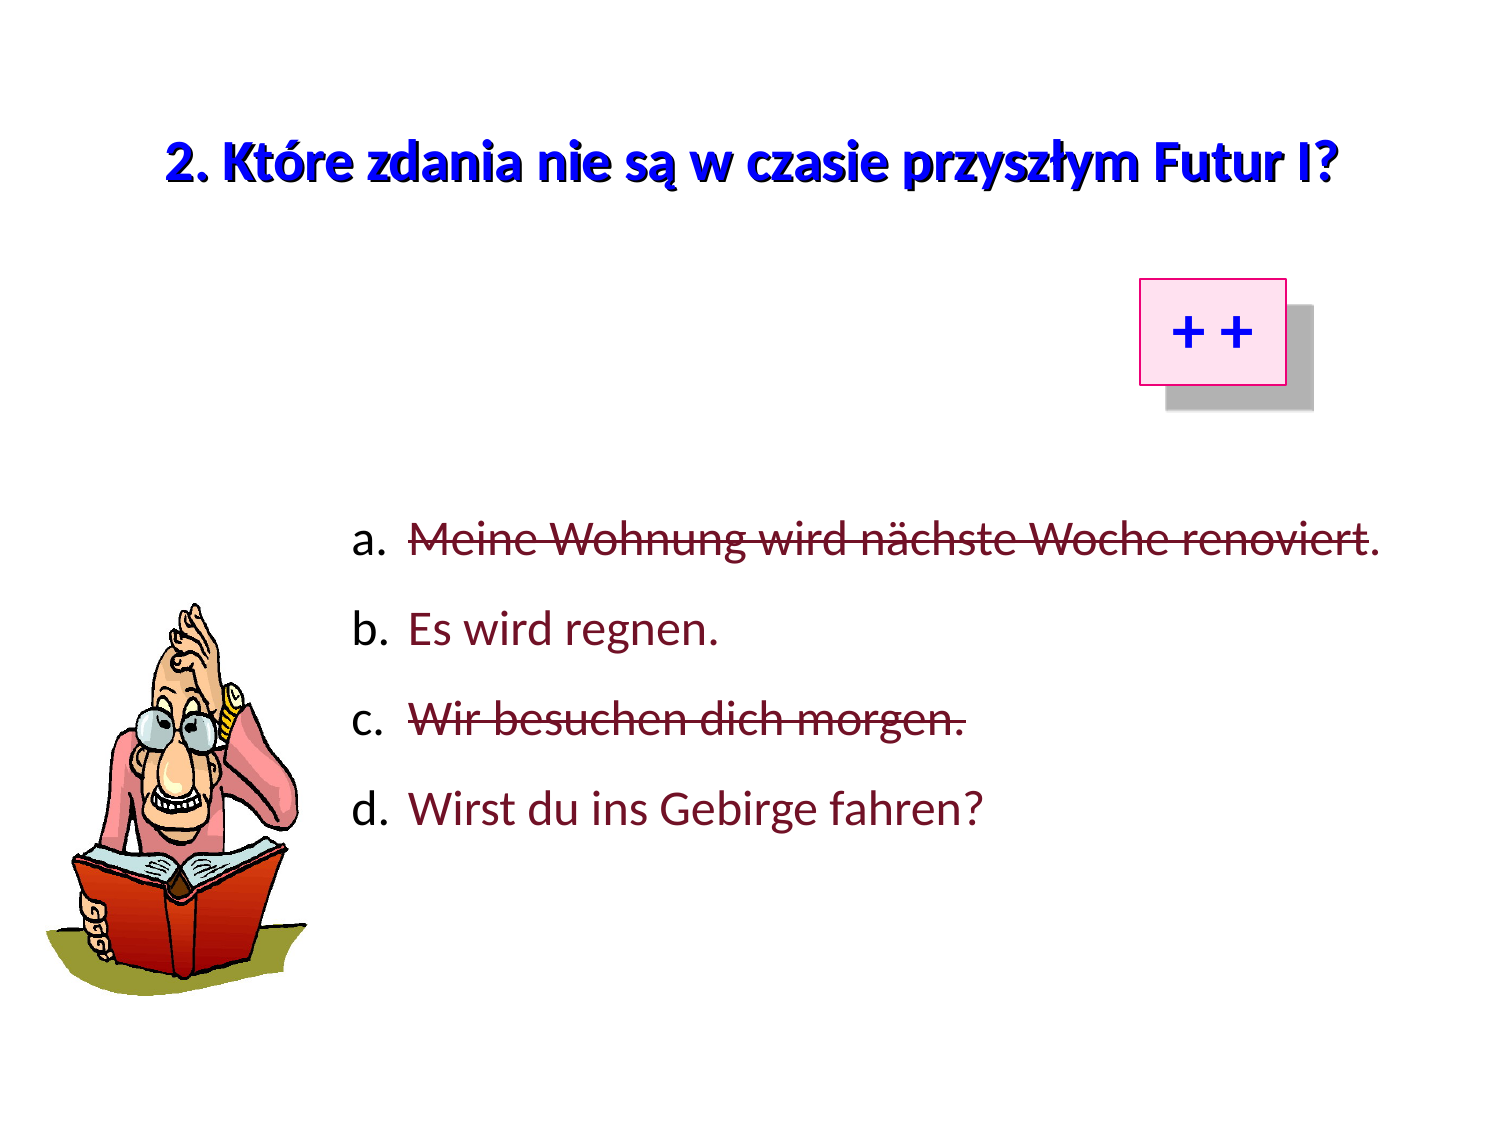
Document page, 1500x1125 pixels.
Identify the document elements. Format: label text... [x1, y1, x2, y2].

text_box + + [1139, 278, 1286, 386]
picture [45, 603, 308, 1019]
text_box 2. Które zdania nie są w czasie przyszłym Futur I? [150, 115, 1355, 200]
text_box Meine Wohnung wird nächste Woche renoviert. Es wird regnen. Wir besuchen dich morgen. Wirst du ins Gebirge fahren? [336, 468, 1415, 847]
